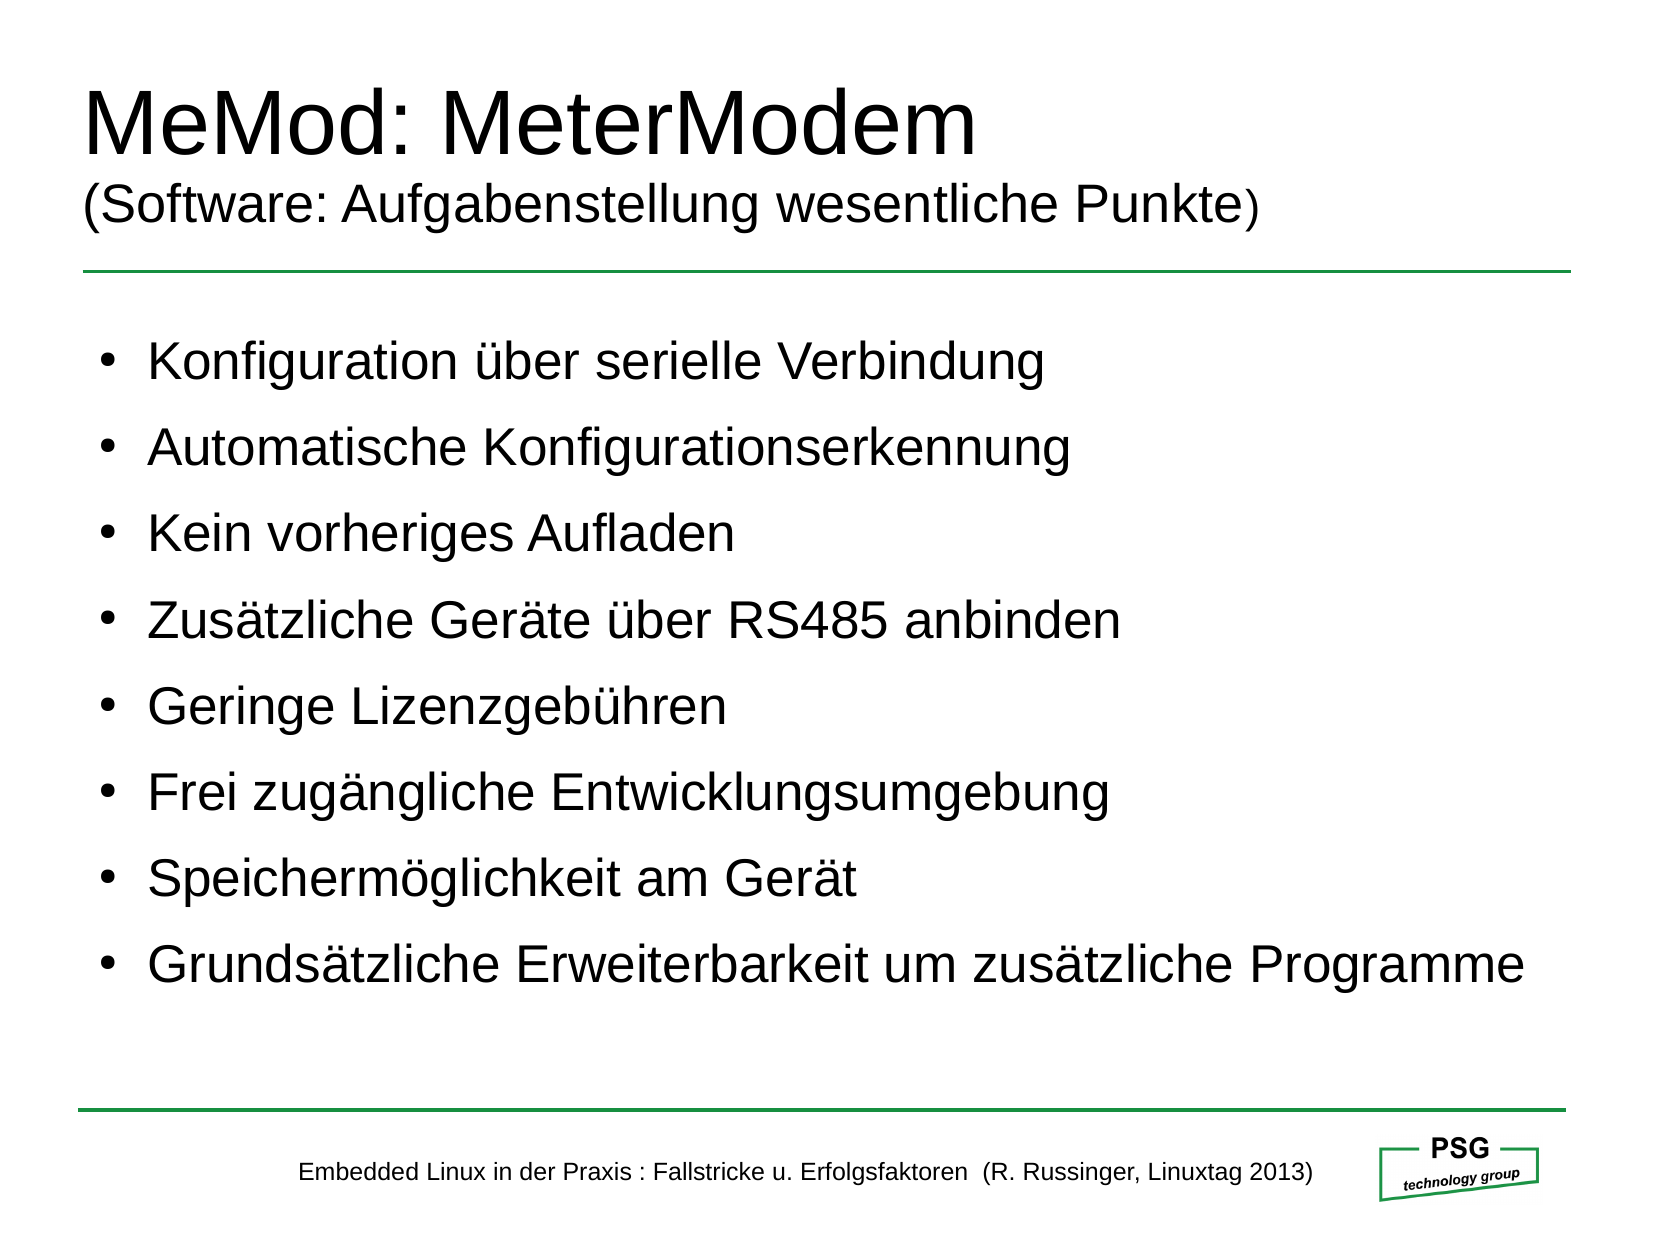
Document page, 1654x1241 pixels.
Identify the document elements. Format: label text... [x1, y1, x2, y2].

list Konfiguration über serielle Verbindung Automatische Konfigurationserkennung Kein vorheriges Aufladen Zusätzliche Geräte über RS485 anbinden Geringe Lizenzgebühren Frei zugängliche Entwicklungsumgebung Speichermöglichkeit am Gerät Grundsätzliche Erweiterbarkeit um zusätzliche Programme [82, 331, 1538, 1051]
title MeMod: MeterModem (Software: Aufgabenstellung wesentliche Punkte) [82, 49, 1571, 257]
picture [1375, 1134, 1543, 1205]
